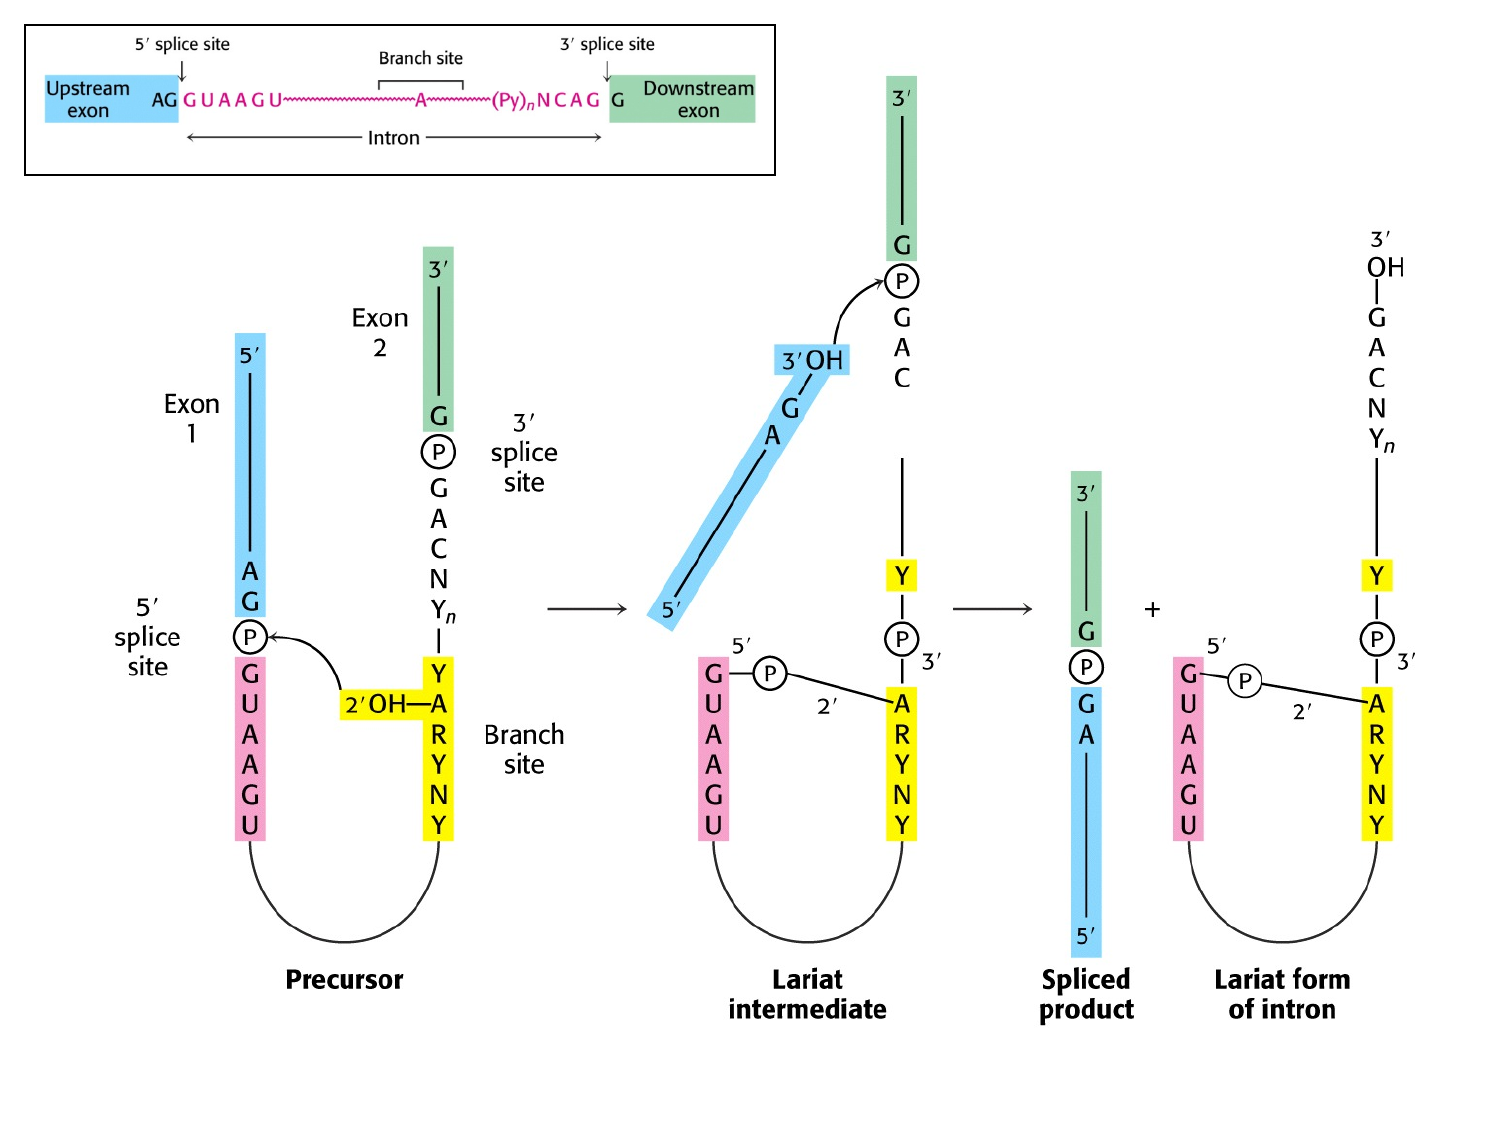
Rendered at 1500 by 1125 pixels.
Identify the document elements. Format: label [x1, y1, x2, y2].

picture [100, 62, 1438, 1035]
picture [37, 26, 774, 174]
